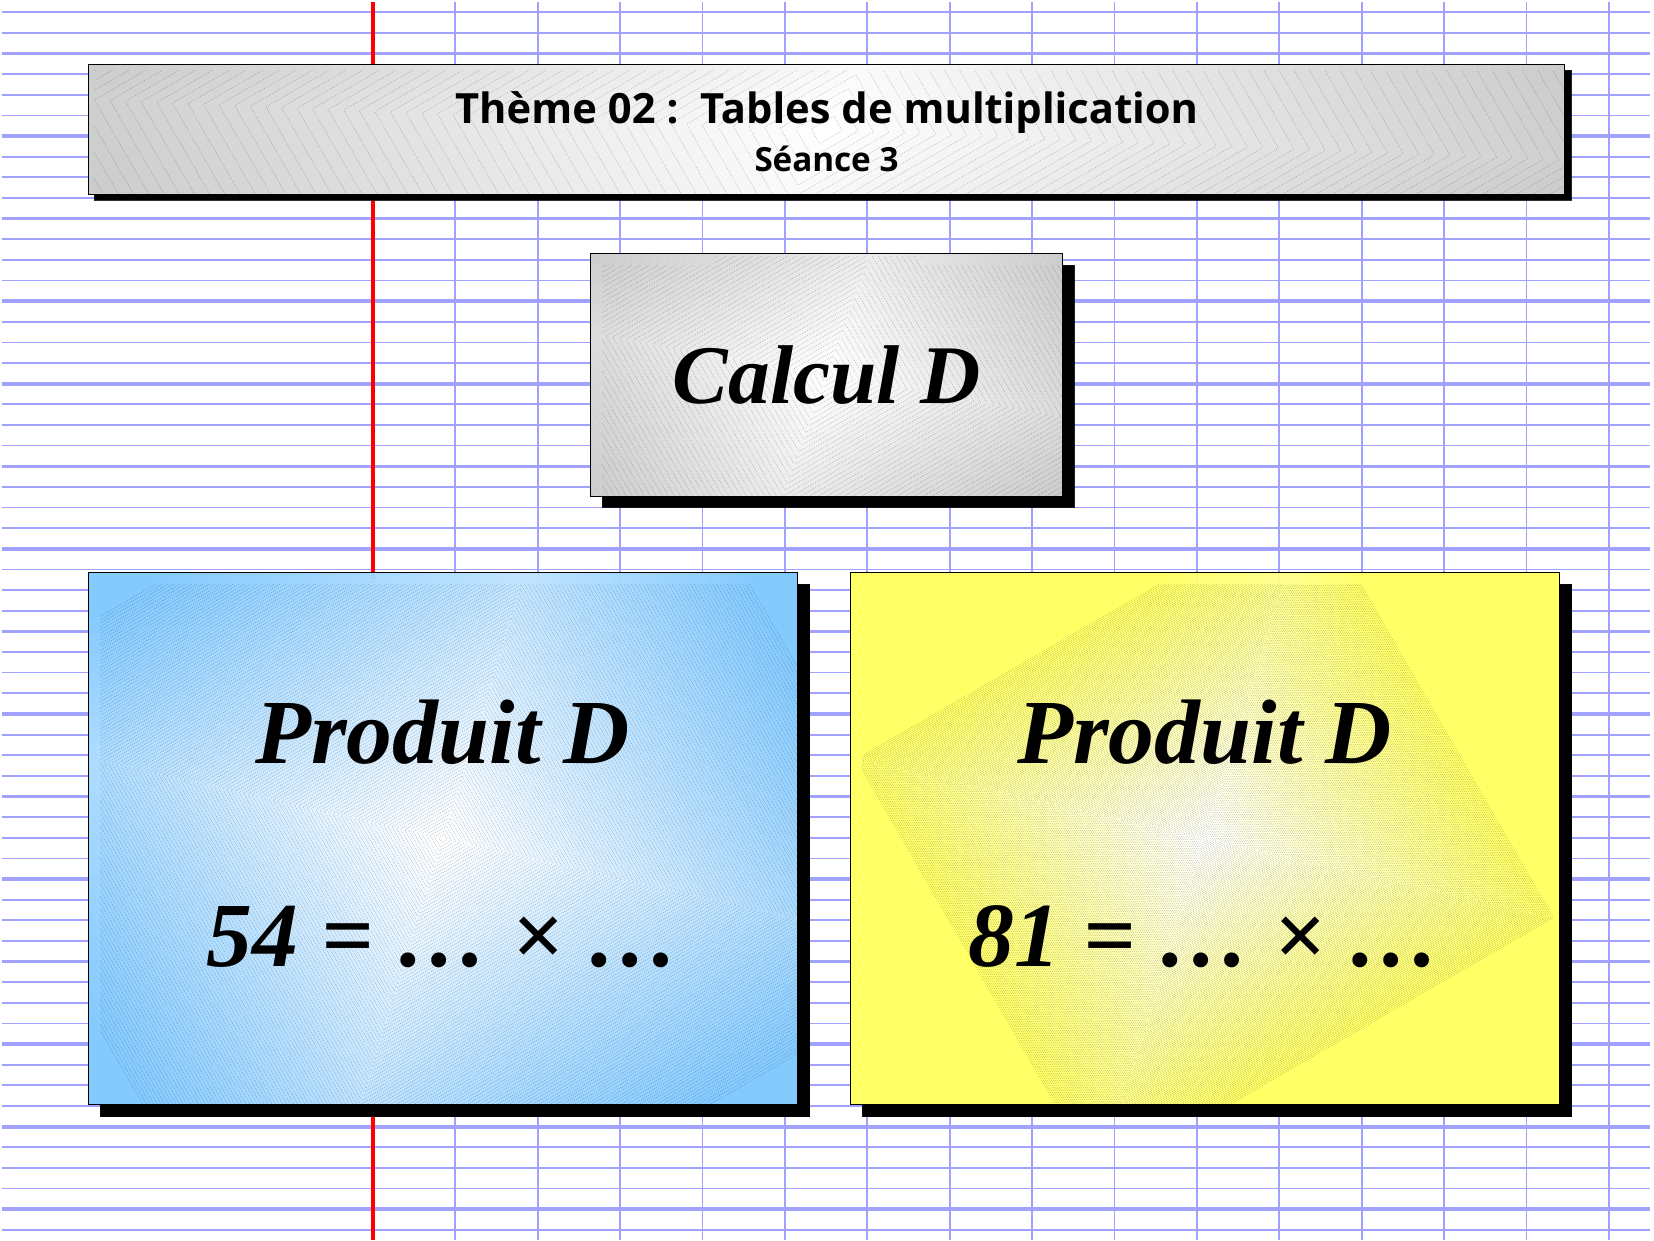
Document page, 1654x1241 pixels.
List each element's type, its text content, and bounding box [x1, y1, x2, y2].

picture [0, 0, 1654, 1241]
text_box Thème 02 : Tables de multiplication Séance 3 [88, 64, 1565, 195]
text_box Produit D 54 = … × … [88, 572, 798, 1105]
text_box Calcul D [590, 253, 1063, 497]
text_box Produit D 81 = … × … [850, 572, 1560, 1105]
